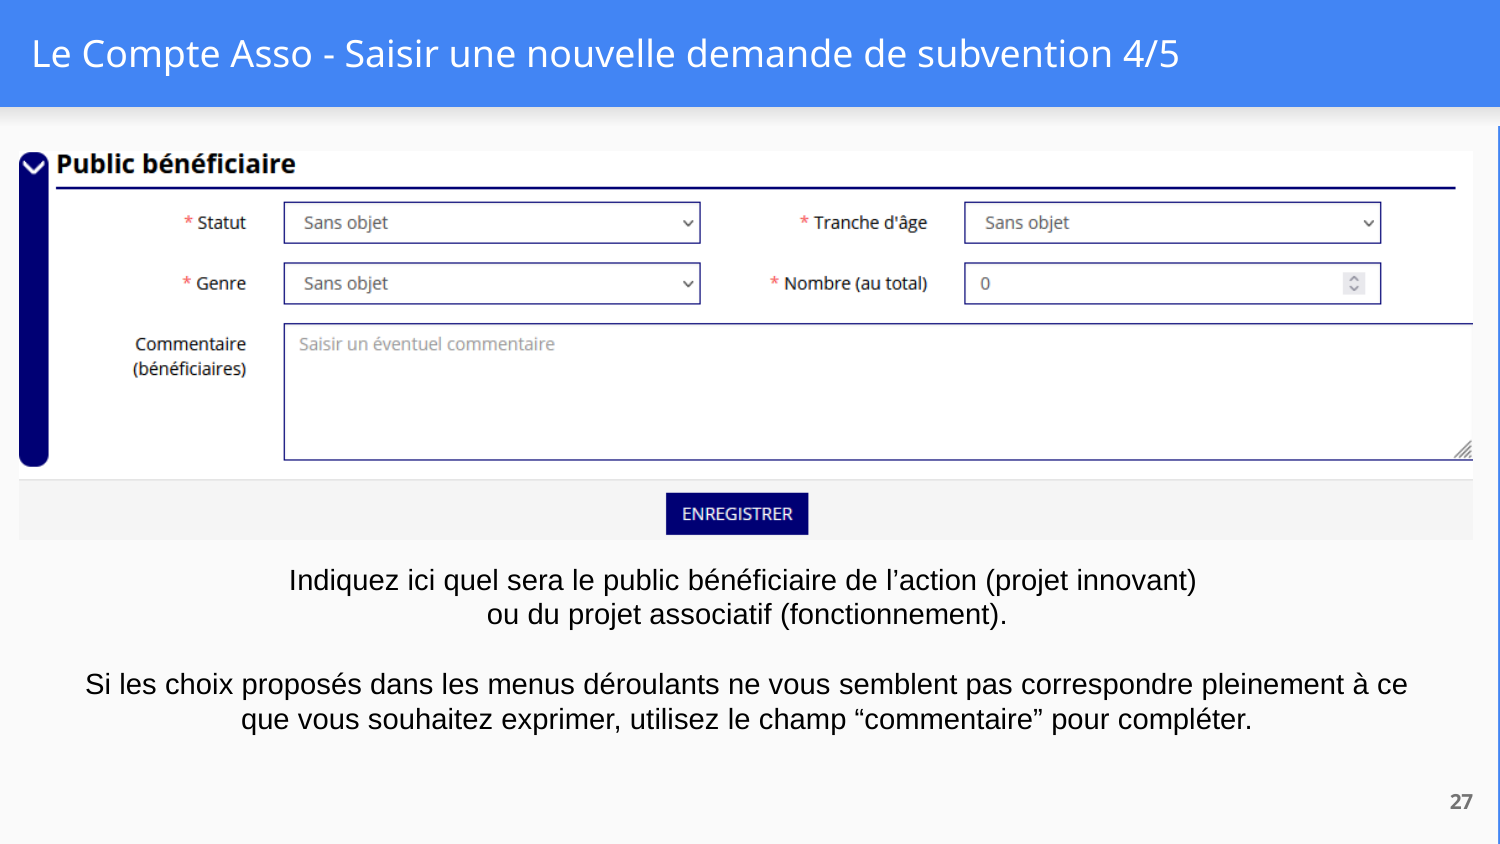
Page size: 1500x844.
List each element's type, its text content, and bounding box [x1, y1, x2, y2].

slide_number <numéro> [1398, 770, 1489, 835]
text_box Indiquez ici quel sera le public bénéficiaire de l’action (projet innovant) ou du projet associatif (fonctionnement). Si les choix proposés dans les menus déroulants ne vous semblent pas correspondre pleinement à ce que vous souhaitez exprimer, utilisez le champ “commentaire” pour compléter. [53, 545, 1442, 736]
picture [19, 151, 1473, 541]
title Le Compte Asso - Saisir une nouvelle demande de subvention 4/5 [16, 2, 1464, 102]
